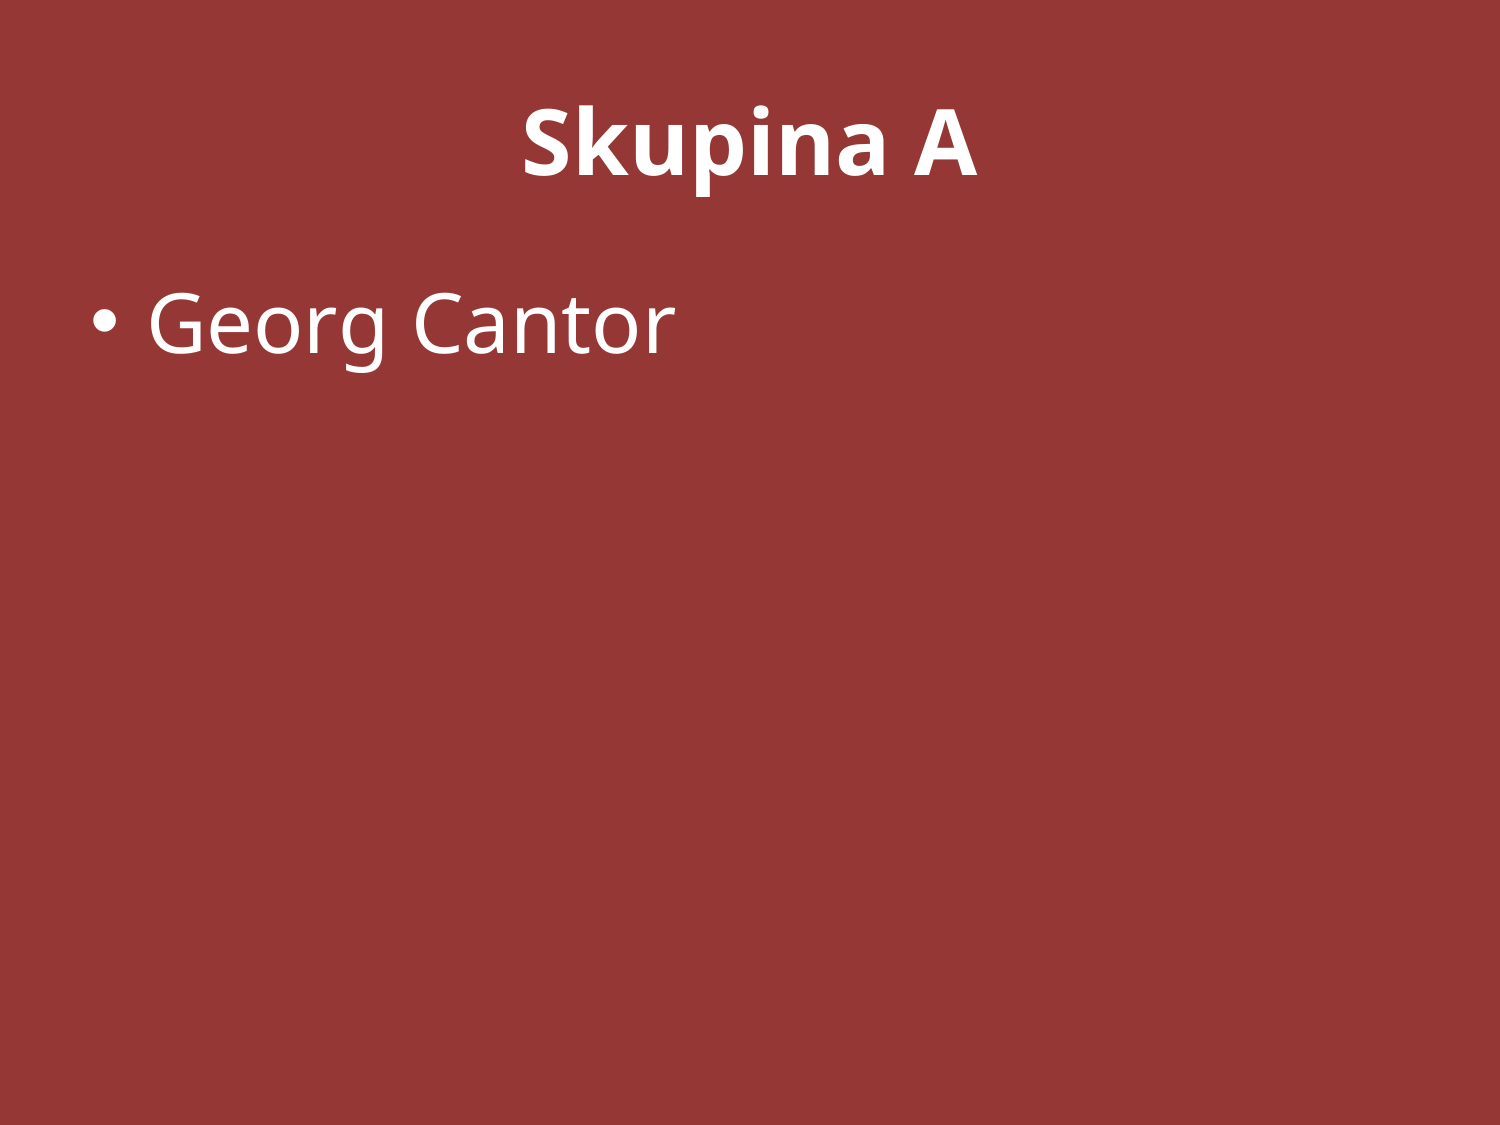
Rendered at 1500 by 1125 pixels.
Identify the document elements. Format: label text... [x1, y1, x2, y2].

list Georg Cantor [75, 262, 1426, 1006]
title Skupina A [75, 45, 1426, 233]
